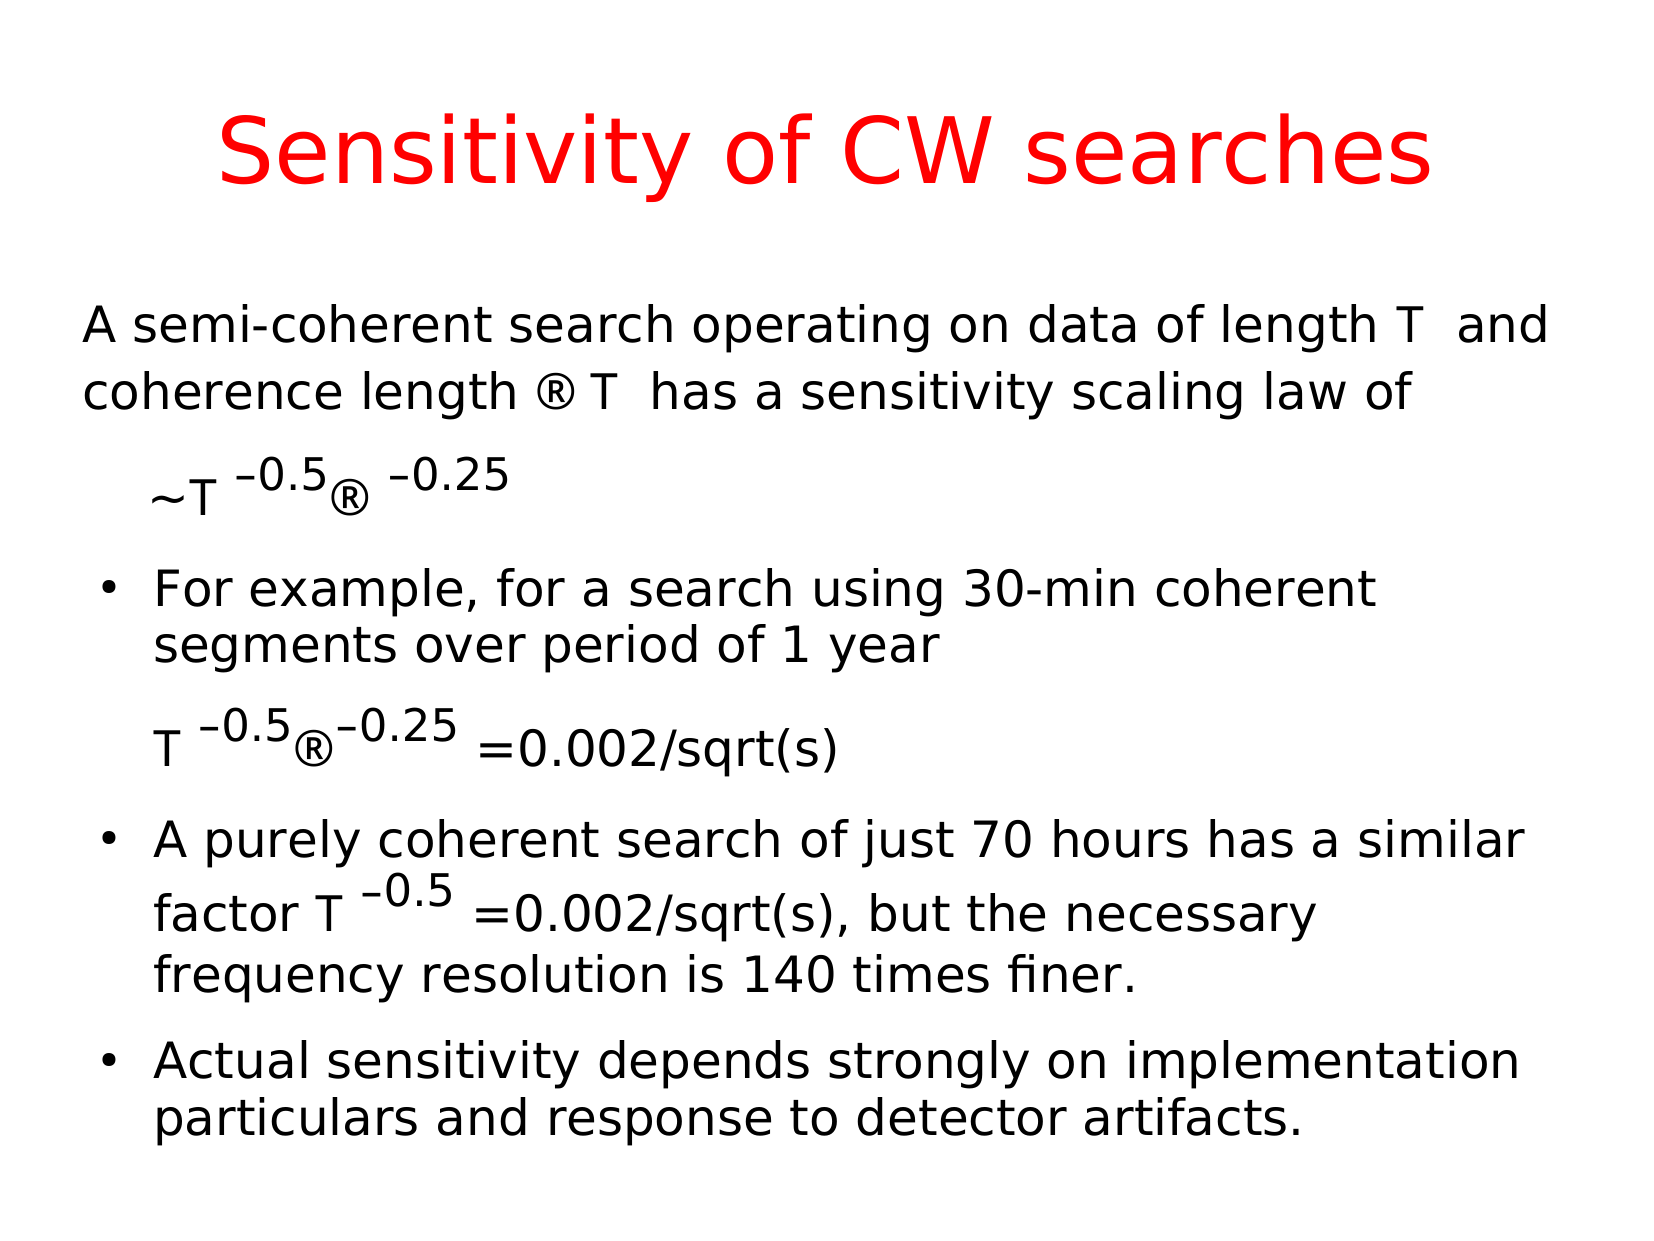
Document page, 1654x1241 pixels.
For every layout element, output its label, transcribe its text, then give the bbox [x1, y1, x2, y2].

title Sensitivity of CW searches [82, 56, 1571, 249]
list A semi-coherent search operating on data of length T and coherence length ® T has a sensitivity scaling law of ~T -0.5® -0.25 For example, for a search using 30-min coherent segments over period of 1 year T -0.5®-0.25 =0.002/sqrt(s) A purely coherent search of just 70 hours has a similar factor T -0.5 =0.002/sqrt(s), but the necessary frequency resolution is 140 times finer. Actual sensitivity depends strongly on implementation particulars and response to detector artifacts. [82, 290, 1571, 1124]
